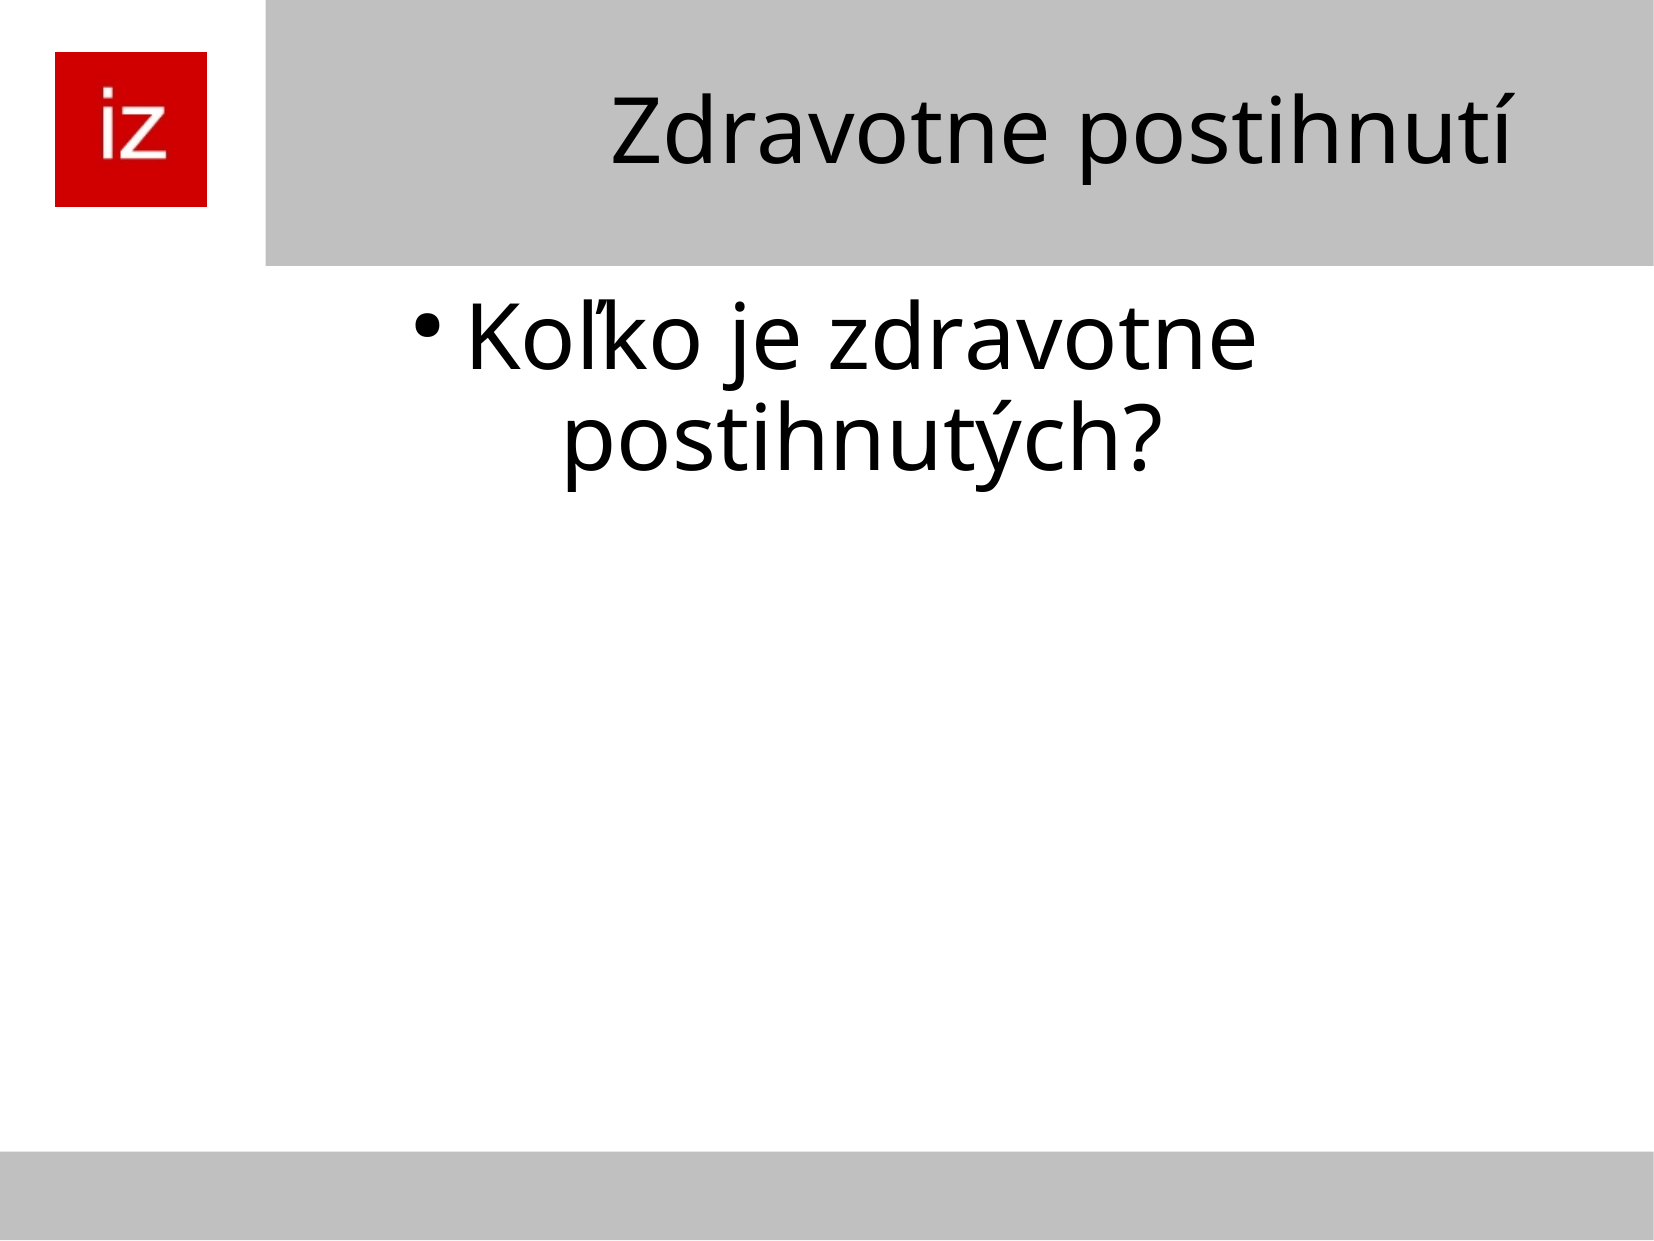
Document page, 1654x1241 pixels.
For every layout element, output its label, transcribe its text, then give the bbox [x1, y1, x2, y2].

title Zdravotne postihnutí [561, 29, 1565, 237]
list Koľko je zdravotne postihnutých? [82, 290, 1571, 1010]
picture [55, 52, 207, 207]
